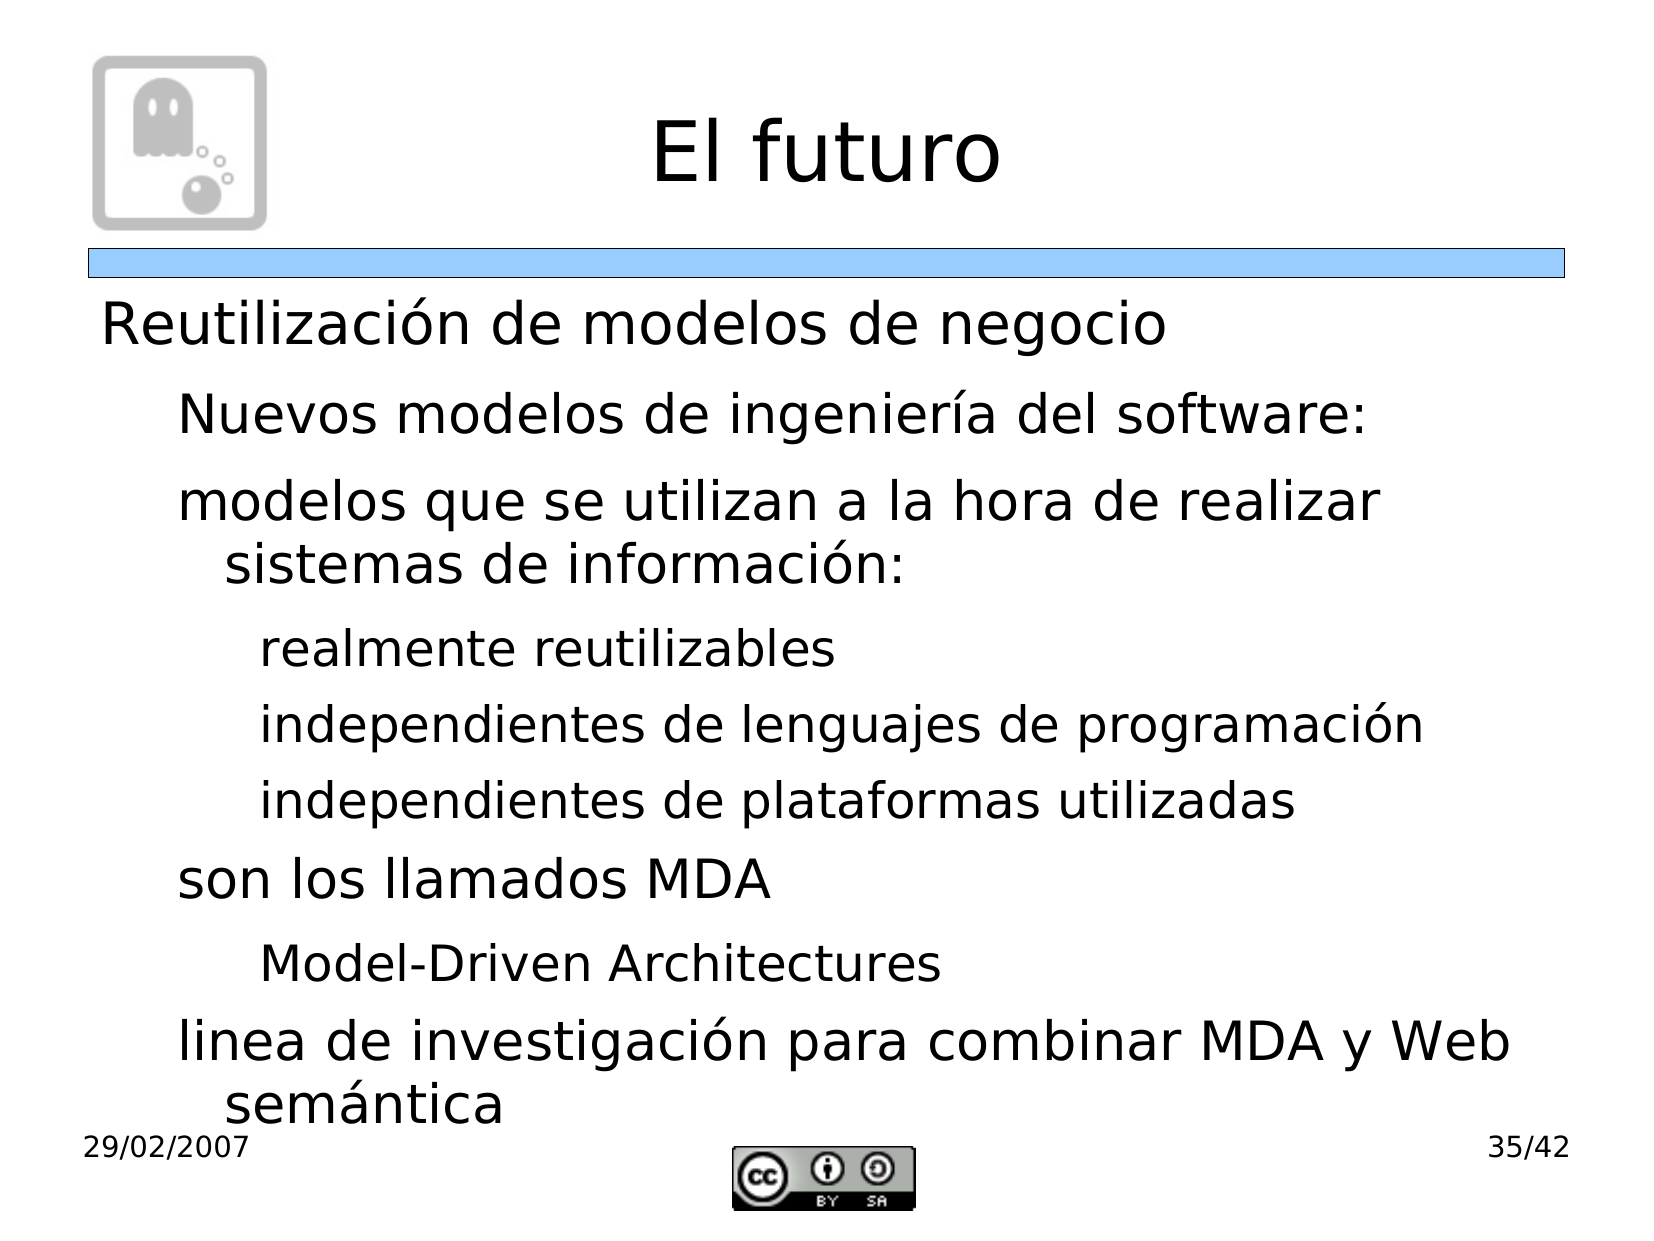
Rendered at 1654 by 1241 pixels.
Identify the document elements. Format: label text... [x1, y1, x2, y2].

list Reutilización de modelos de negocio Nuevos modelos de ingeniería del software: modelos que se utilizan a la hora de realizar sistemas de información: realmente reutilizables independientes de lenguajes de programación independientes de plataformas utilizadas son los llamados MDA Model-Driven Architectures linea de investigación para combinar MDA y Web semántica [82, 290, 1571, 1137]
title El futuro [82, 56, 1571, 250]
picture [732, 1146, 916, 1211]
